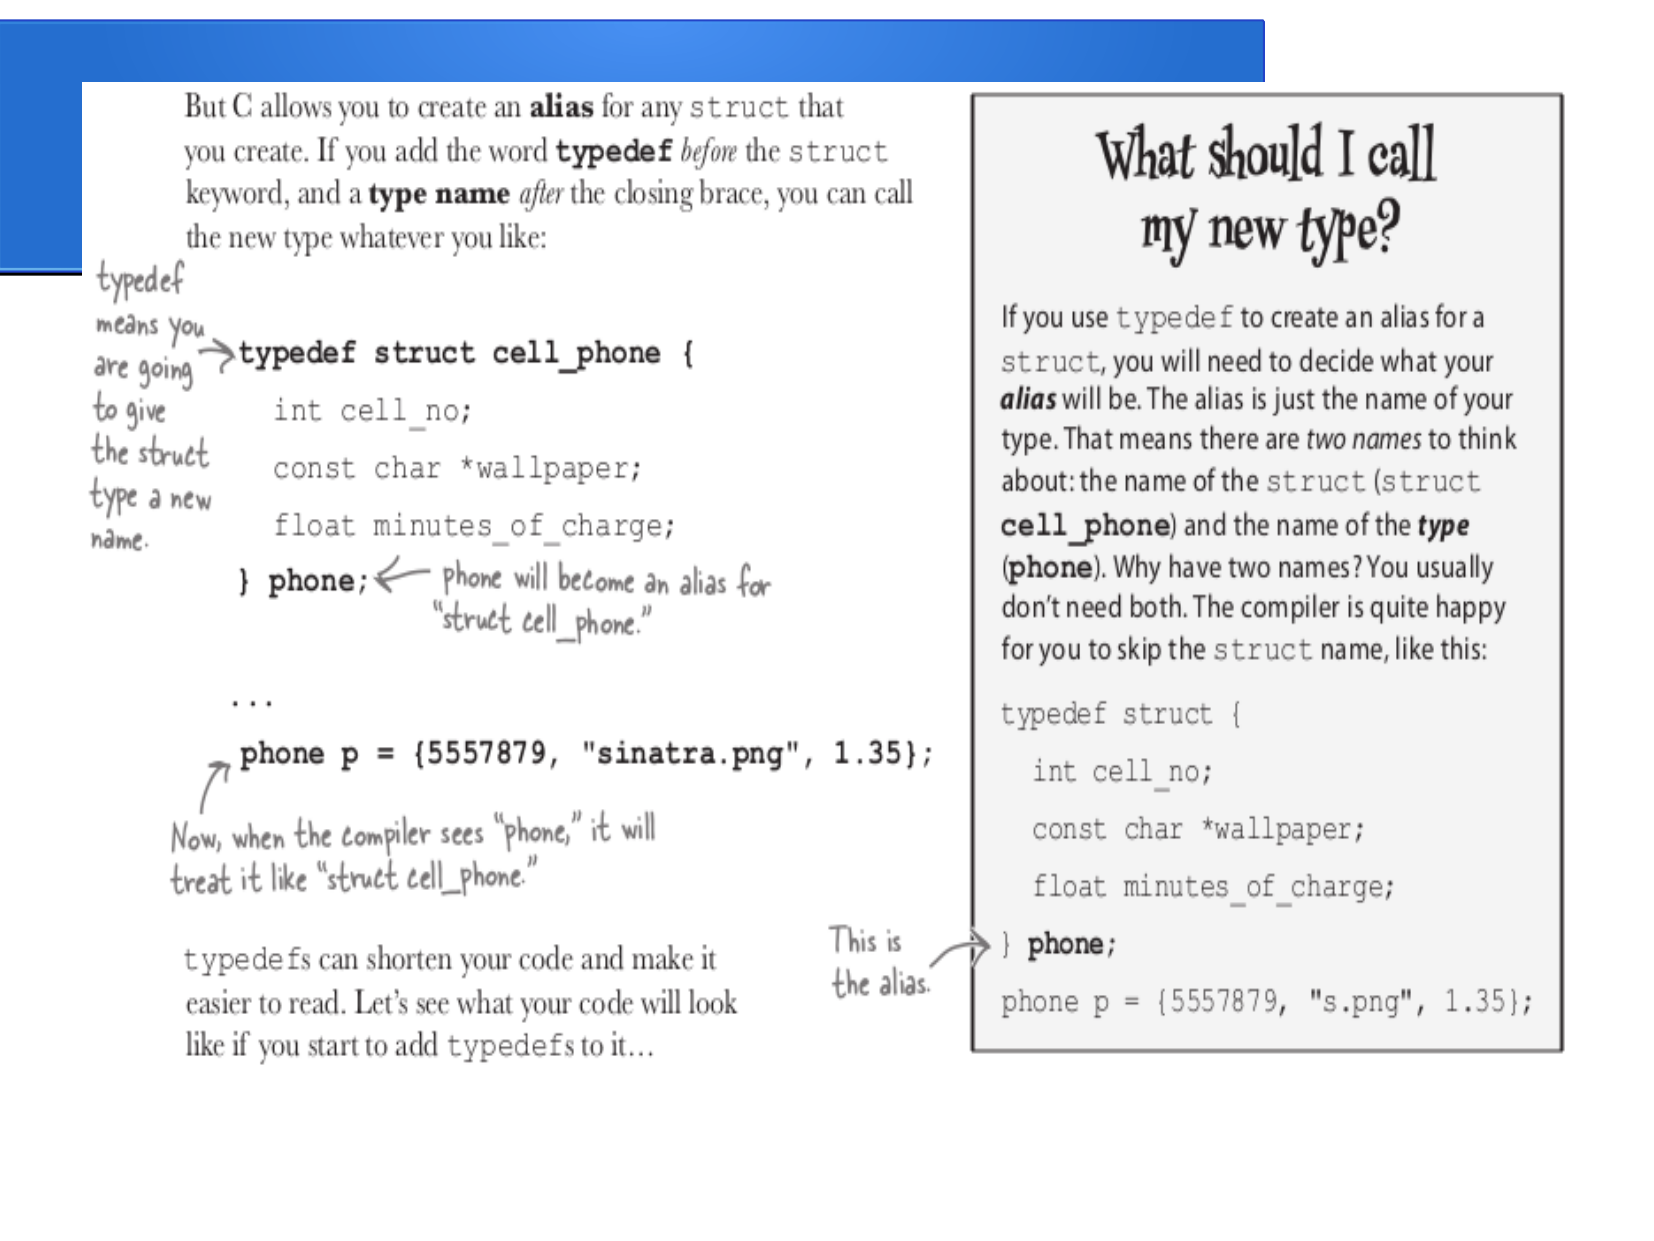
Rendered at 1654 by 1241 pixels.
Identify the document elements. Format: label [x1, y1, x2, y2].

picture [82, 82, 1595, 1087]
